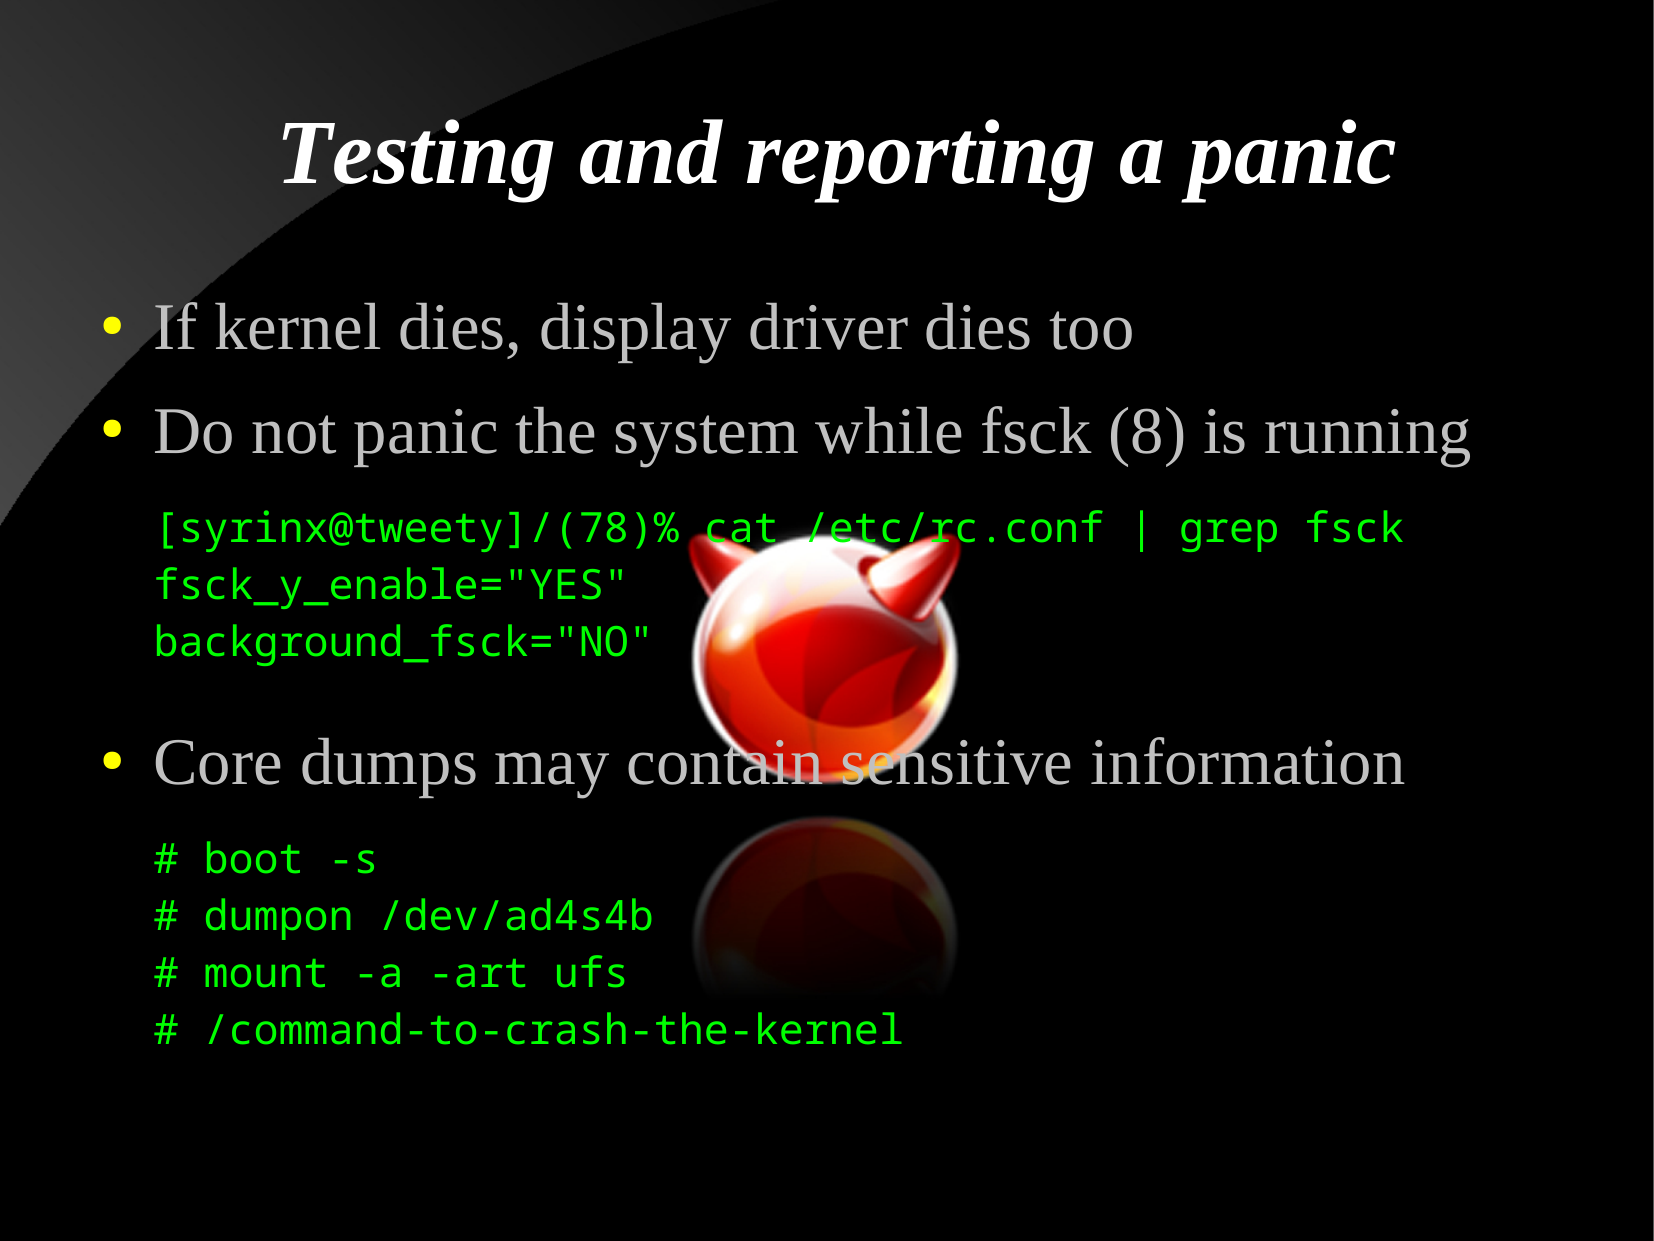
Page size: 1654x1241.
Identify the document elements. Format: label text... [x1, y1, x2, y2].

picture [0, 0, 1654, 1241]
list If kernel dies, display driver dies too Do not panic the system while fsck (8) is running [syrinx@tweety]/(78)% cat /etc/rc.conf | grep fsck fsck_y_enable="YES" background_fsck="NO" Core dumps may contain sensitive information # boot -s # dumpon /dev/ad4s4b # mount -a -art ufs # /command-to-crash-the-kernel [82, 290, 1571, 1157]
title Testing and reporting a panic [82, 44, 1571, 262]
